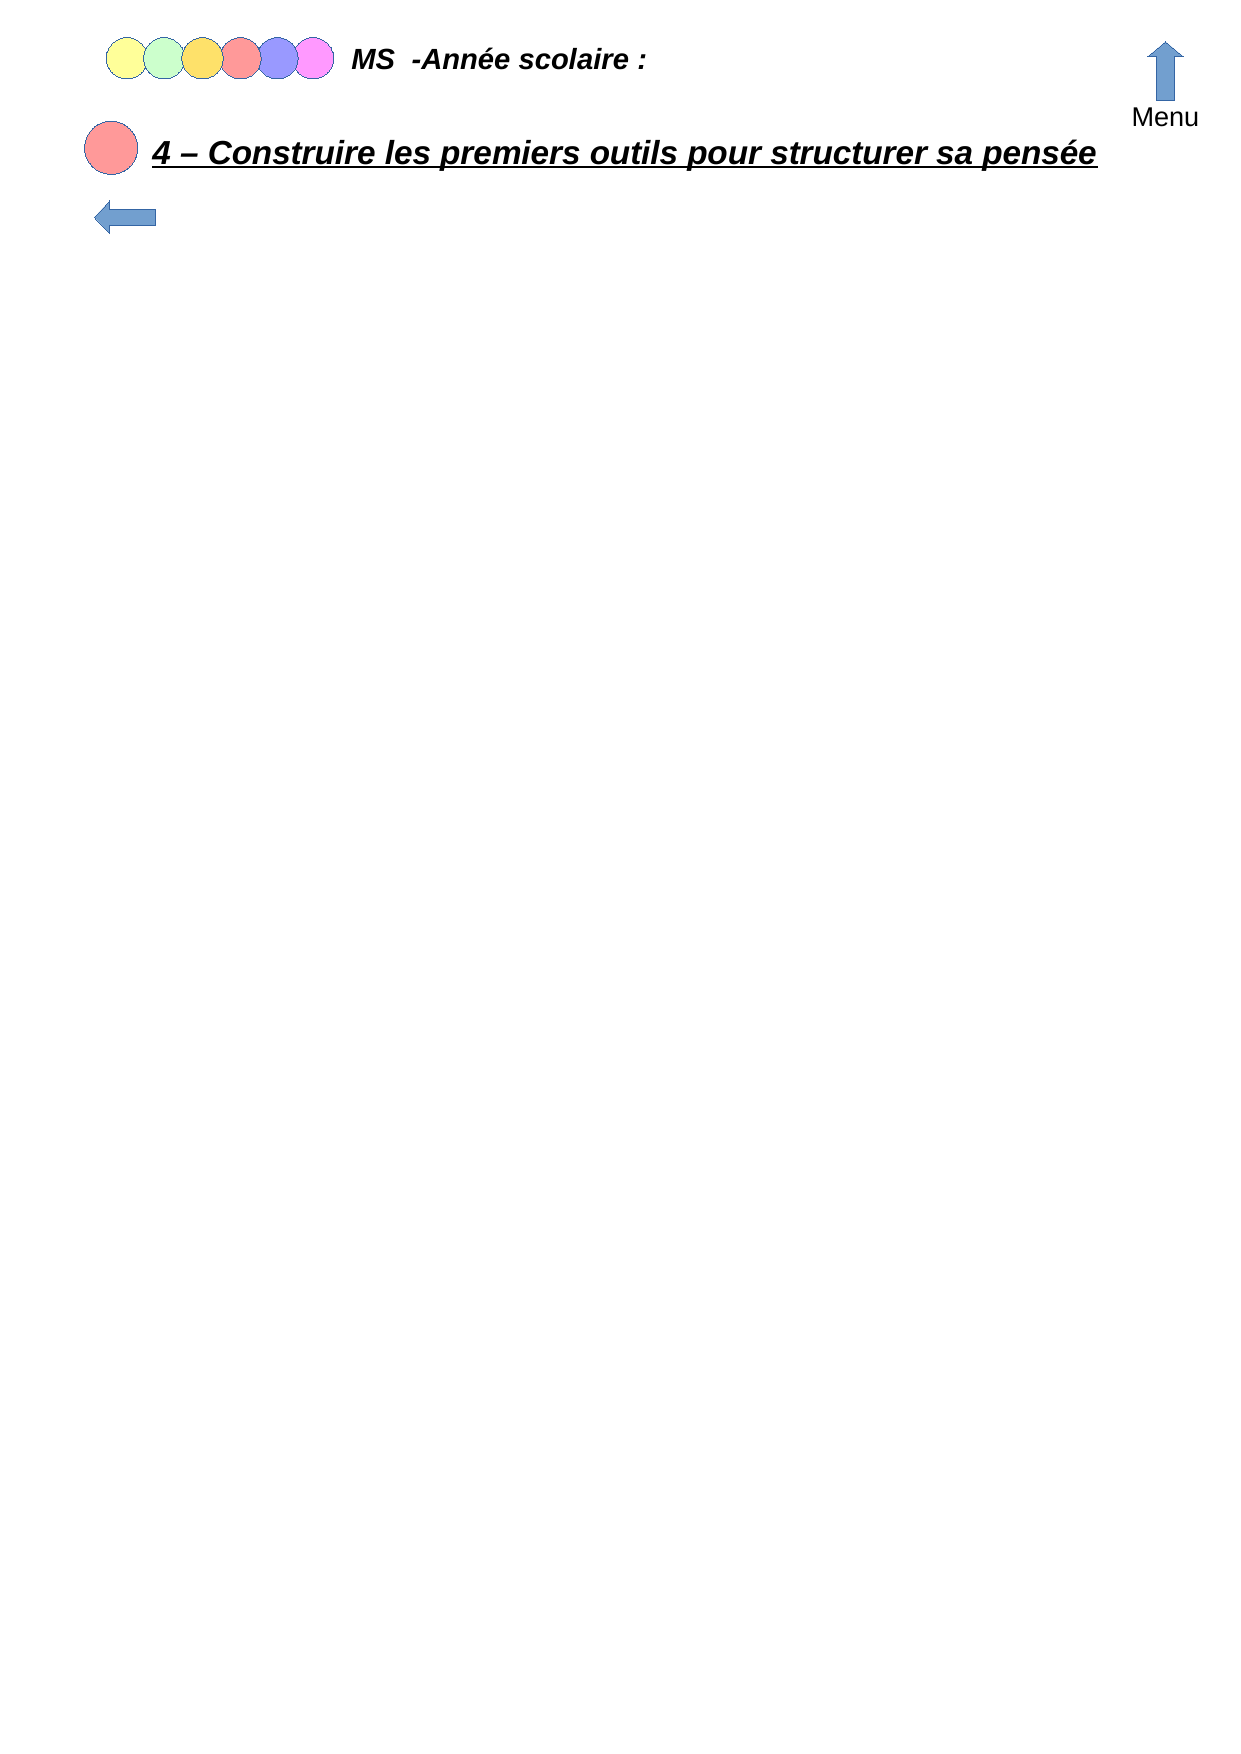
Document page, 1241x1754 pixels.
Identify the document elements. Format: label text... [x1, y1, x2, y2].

text_box Menu [1147, 41, 1184, 101]
text_box 4 – Construire les premiers outils pour structurer sa pensée [137, 127, 1205, 179]
text_box MS -Année scolaire : [336, 35, 1058, 86]
text_box [106, 37, 334, 79]
text_box [84, 121, 138, 175]
text_box [94, 200, 156, 234]
